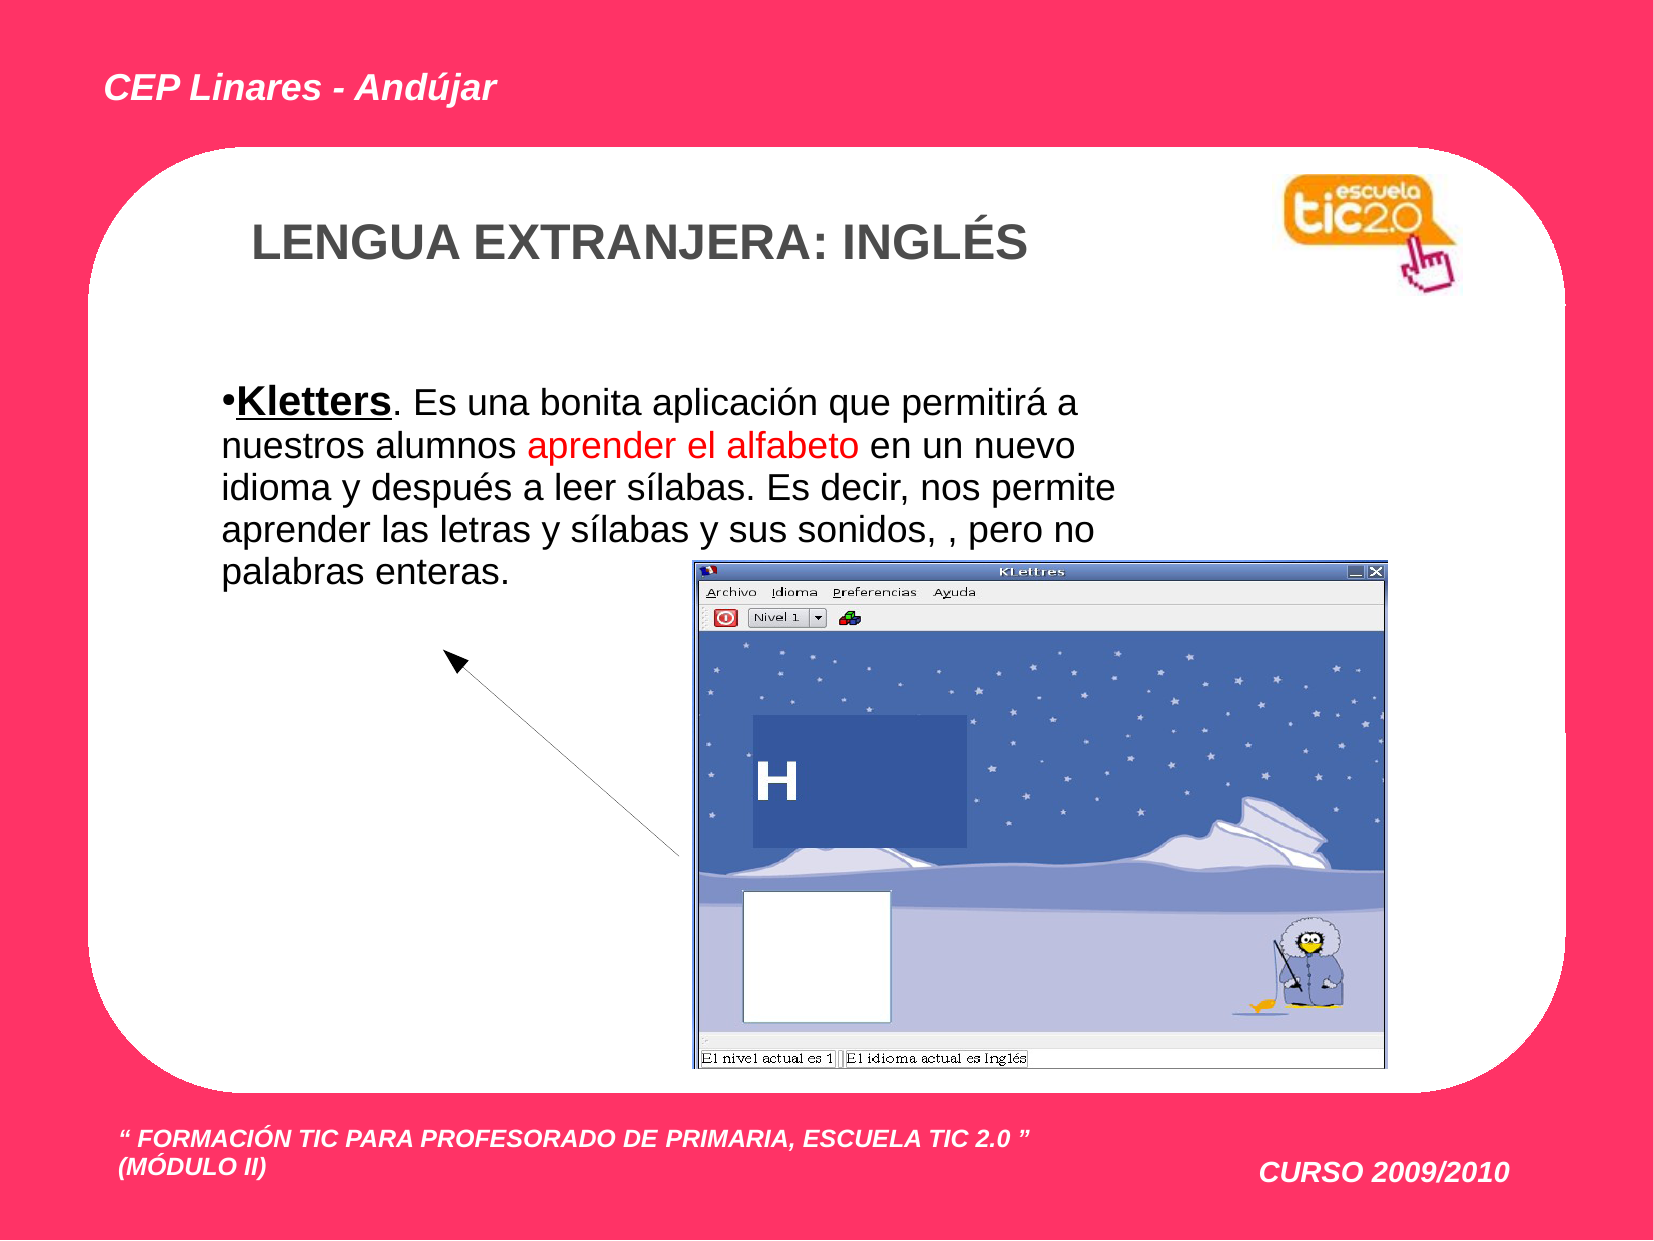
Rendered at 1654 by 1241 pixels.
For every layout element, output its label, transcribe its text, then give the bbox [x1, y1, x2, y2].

picture [1272, 174, 1463, 296]
picture [692, 560, 1388, 1069]
text_box Kletters. Es una bonita aplicación que permitirá a nuestros alumnos aprender el alfabeto en un nuevo idioma y después a leer sílabas. Es decir, nos permite aprender las letras y sílabas y sus sonidos, , pero no palabras enteras. [206, 370, 1157, 601]
text_box LENGUA EXTRANJERA: INGLÉS [236, 206, 1152, 279]
